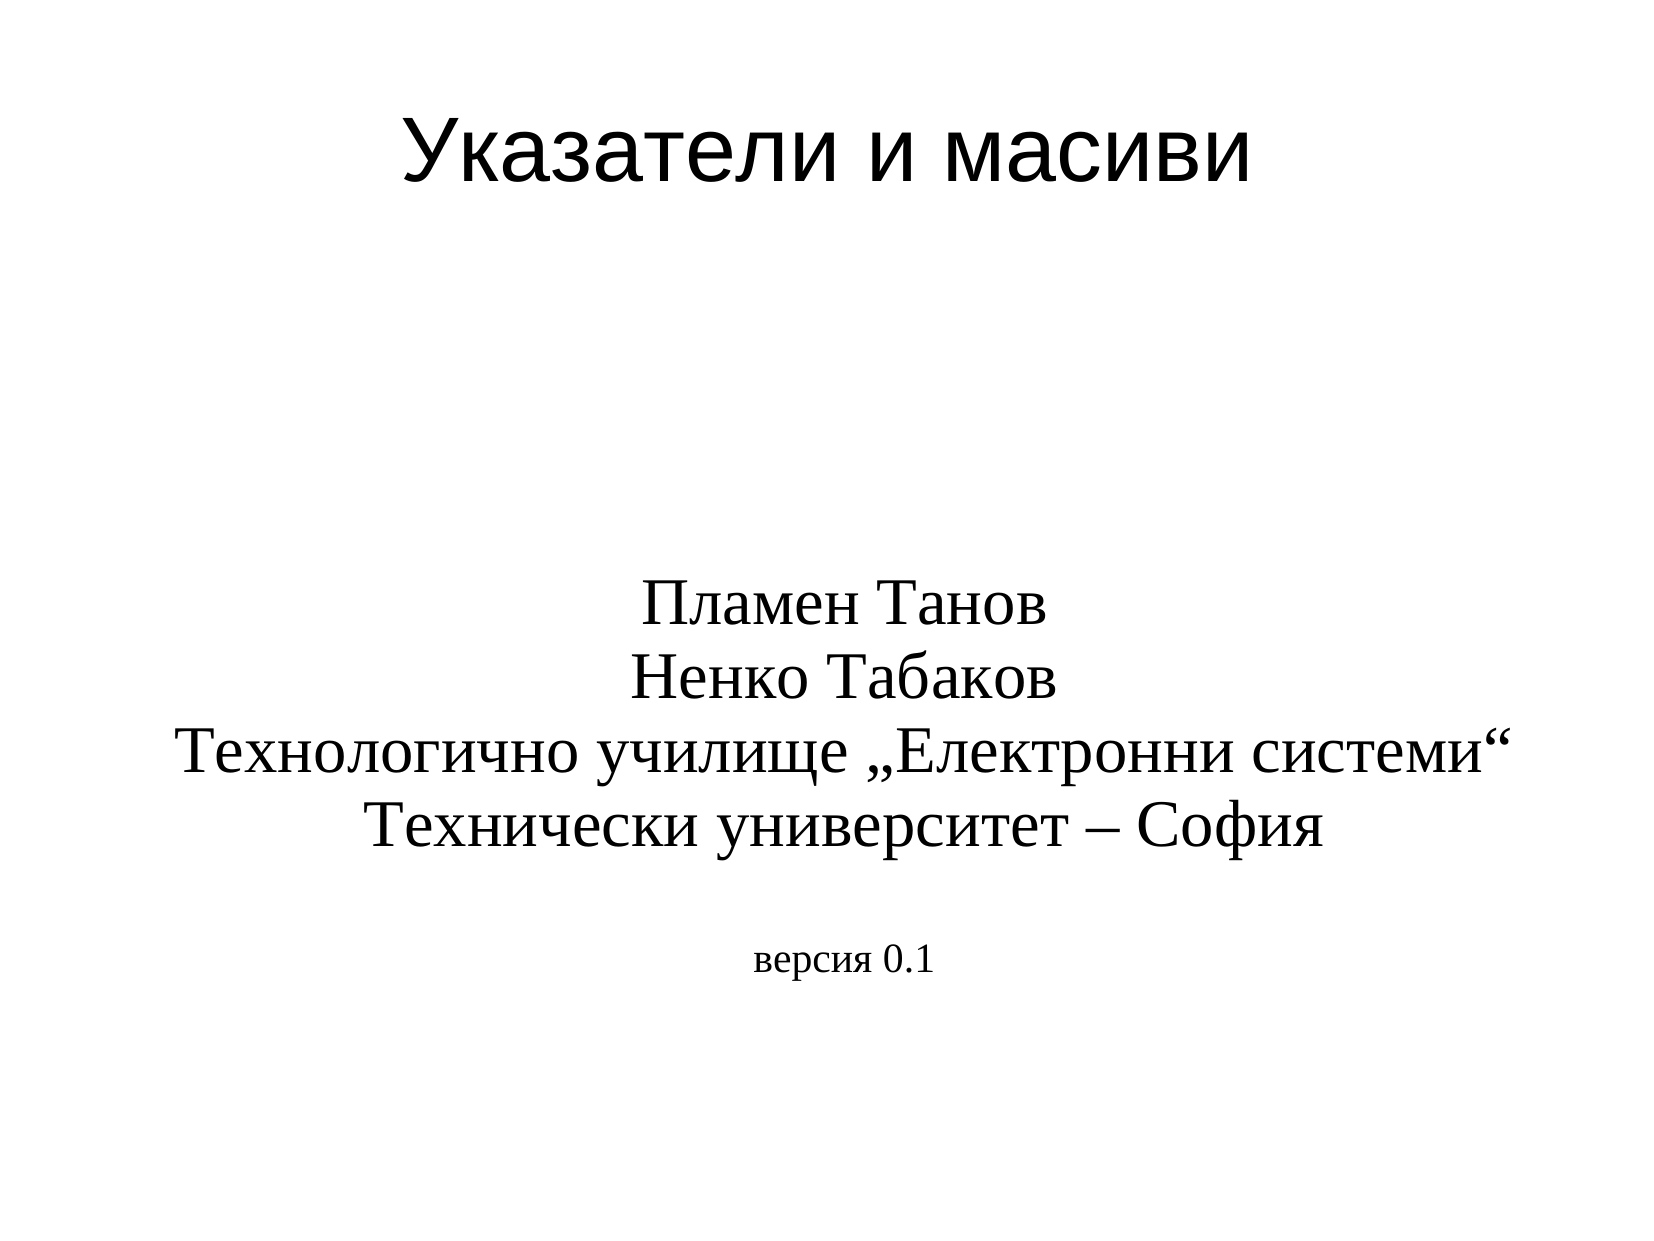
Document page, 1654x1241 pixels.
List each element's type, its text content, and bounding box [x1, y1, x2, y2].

title Указатели и масиви [121, 46, 1534, 254]
subtitle Пламен Танов Ненко Табаков Технологично училище „Електронни системи“ Технически университет – София версия 0.1 [82, 290, 1571, 1109]
